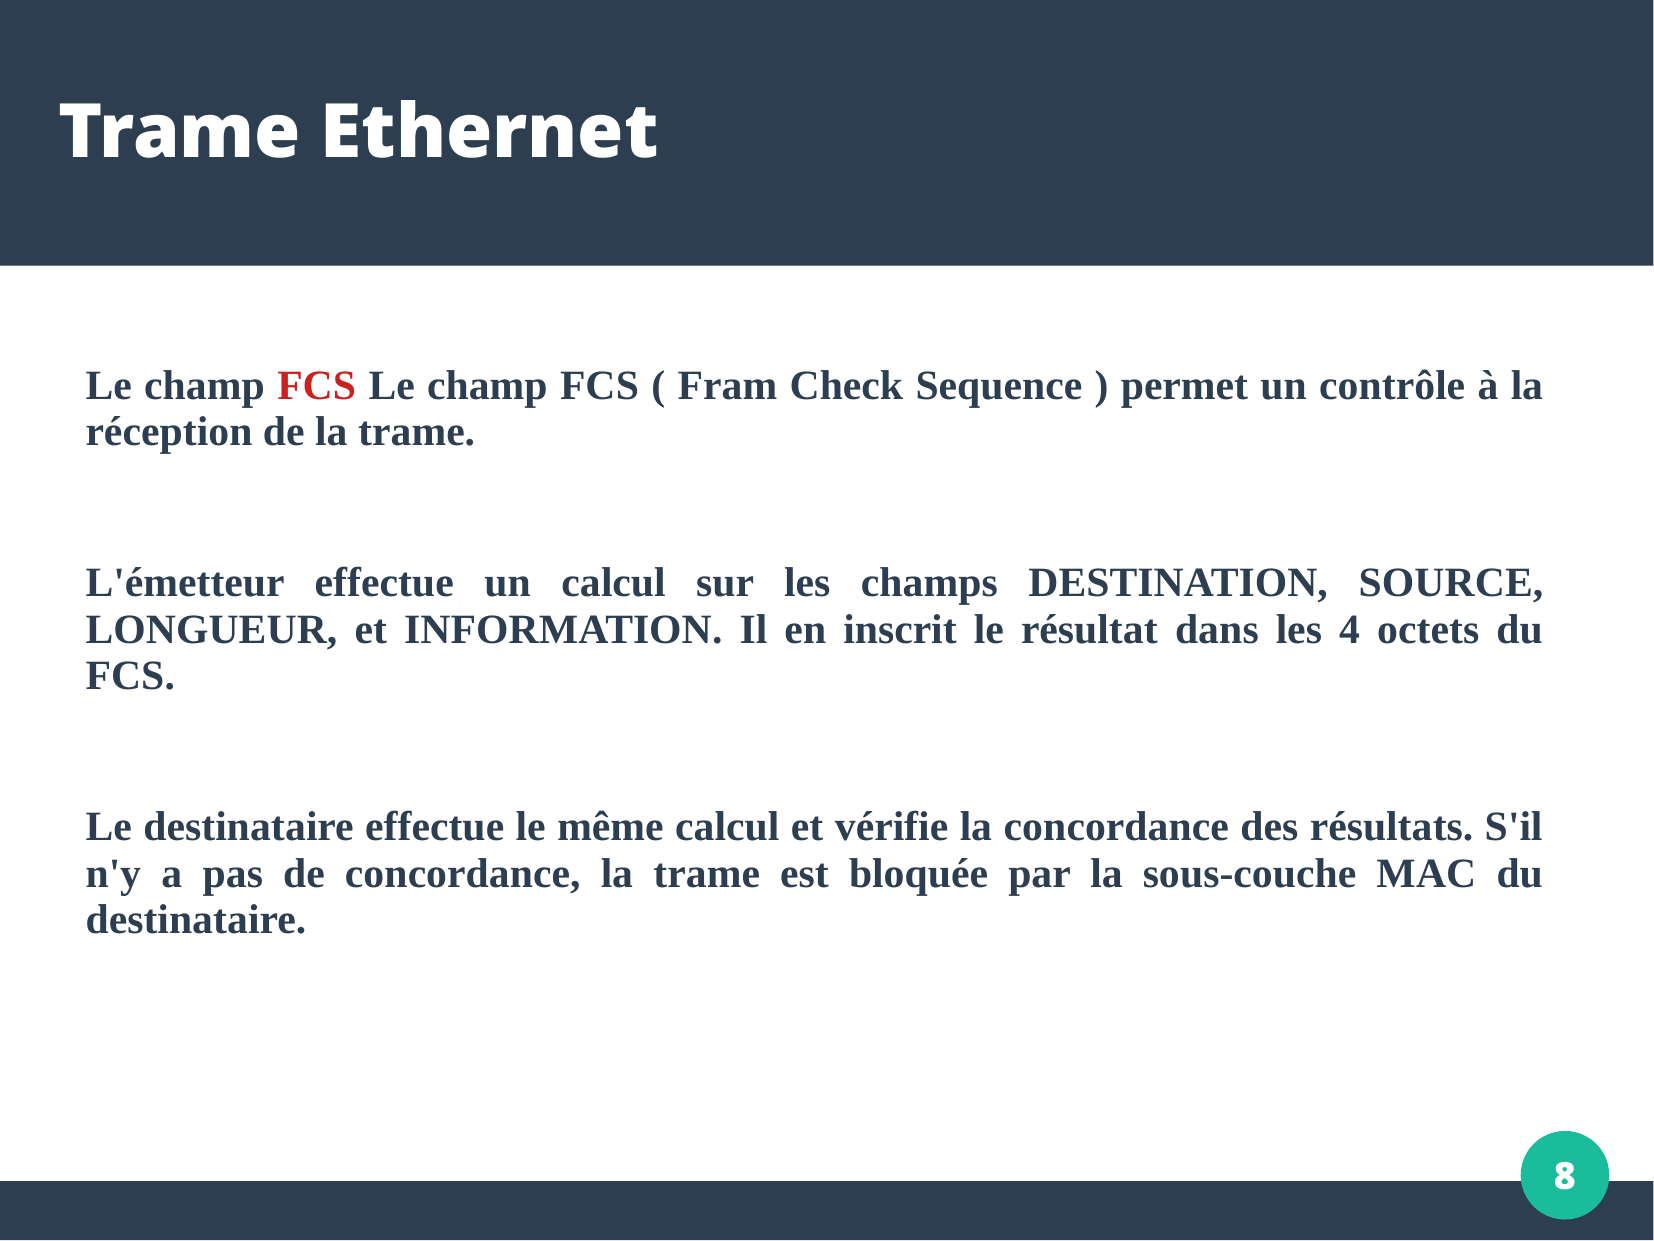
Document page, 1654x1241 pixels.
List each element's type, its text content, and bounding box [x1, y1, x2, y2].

text_box Le champ FCS Le champ FCS ( Fram Check Sequence ) permet un contrôle à la réception de la trame. L'émetteur effectue un calcul sur les champs DESTINATION, SOURCE, LONGUEUR, et INFORMATION. Il en inscrit le résultat dans les 4 octets du FCS. Le destinataire effectue le même calcul et vérifie la concordance des résultats. S'il n'y a pas de concordance, la trame est bloquée par la sous-couche MAC du destinataire. [70, 354, 1560, 950]
title Trame Ethernet [59, 49, 1595, 207]
